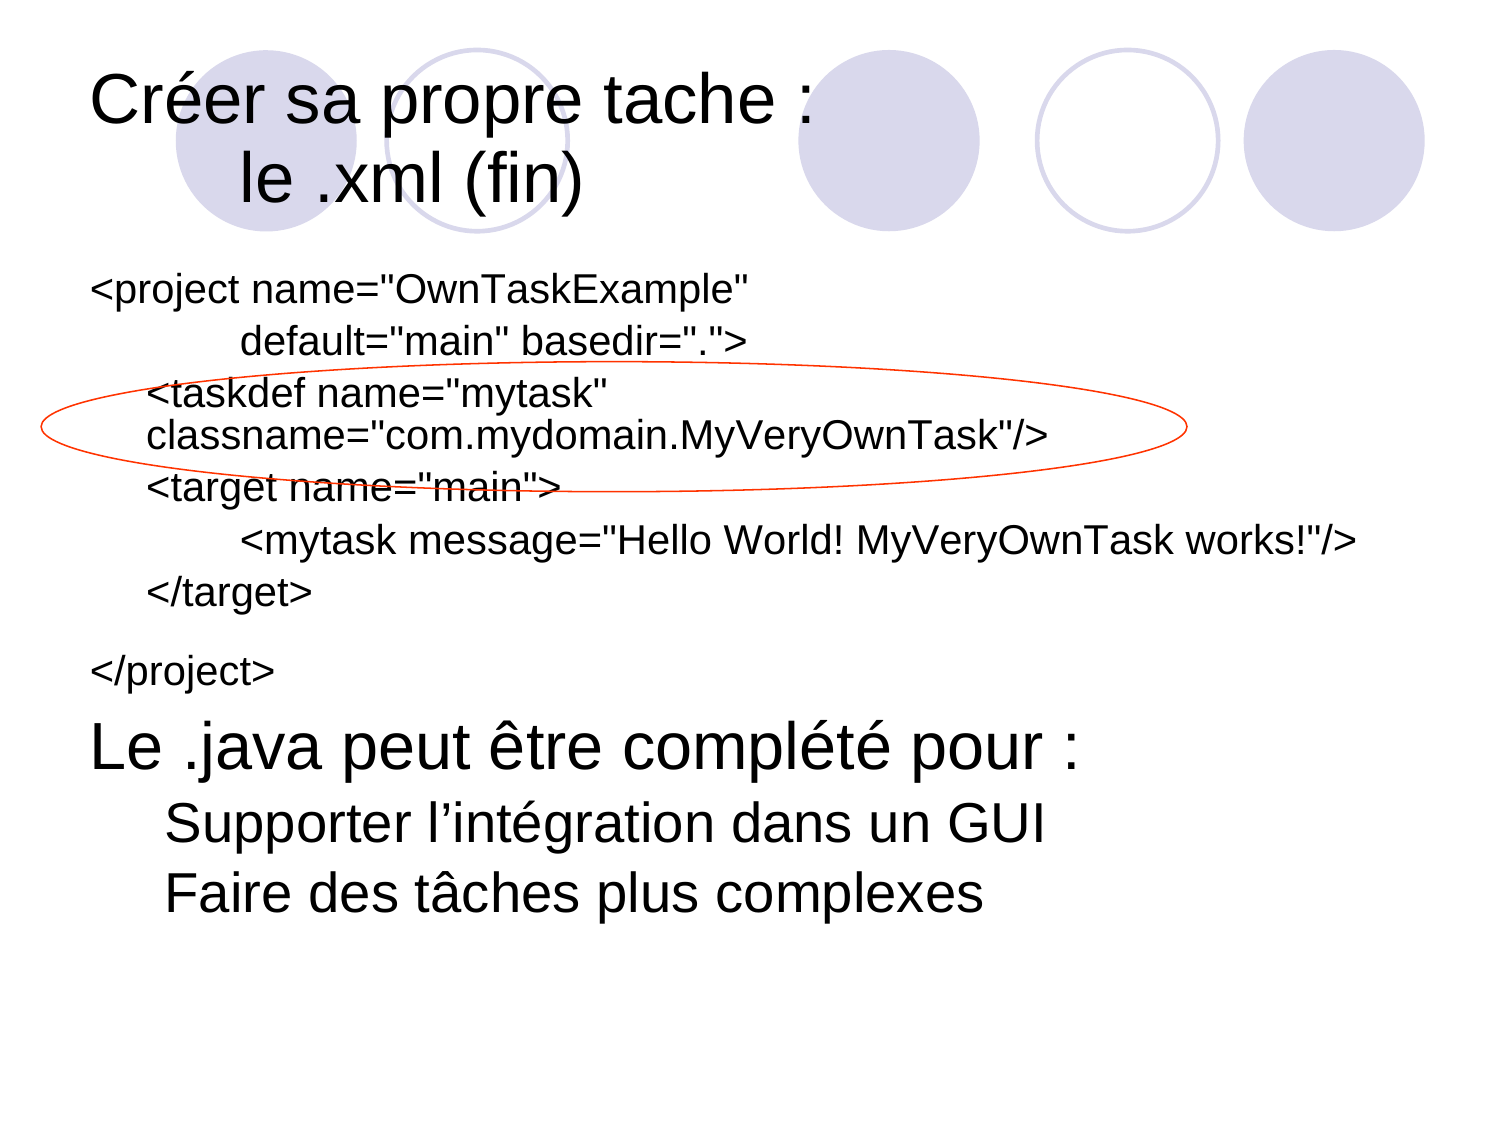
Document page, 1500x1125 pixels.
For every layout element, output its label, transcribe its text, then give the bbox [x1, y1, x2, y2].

list <project name="OwnTaskExample" default="main" basedir="."> <taskdef name="mytask" classname="com.mydomain.MyVeryOwnTask"/> <target name="main"> <mytask message="Hello World! MyVeryOwnTask works!"/> </target> </project> Le .java peut être complété pour : Supporter l’intégration dans un GUI Faire des tâches plus complexes [75, 262, 1426, 1118]
list <project name="OwnTaskExample" default="main" basedir="."> <taskdef name="mytask" classname="com.mydomain.MyVeryOwnTask"/> <target name="main"> <mytask message="Hello World! MyVeryOwnTask works!"/> </target> </project> Le .java peut être complété pour : Supporter l’intégration dans un GUI Faire des tâches plus complexes [75, 363, 1186, 490]
title Créer sa propre tache : le .xml (fin) [75, 26, 1426, 252]
